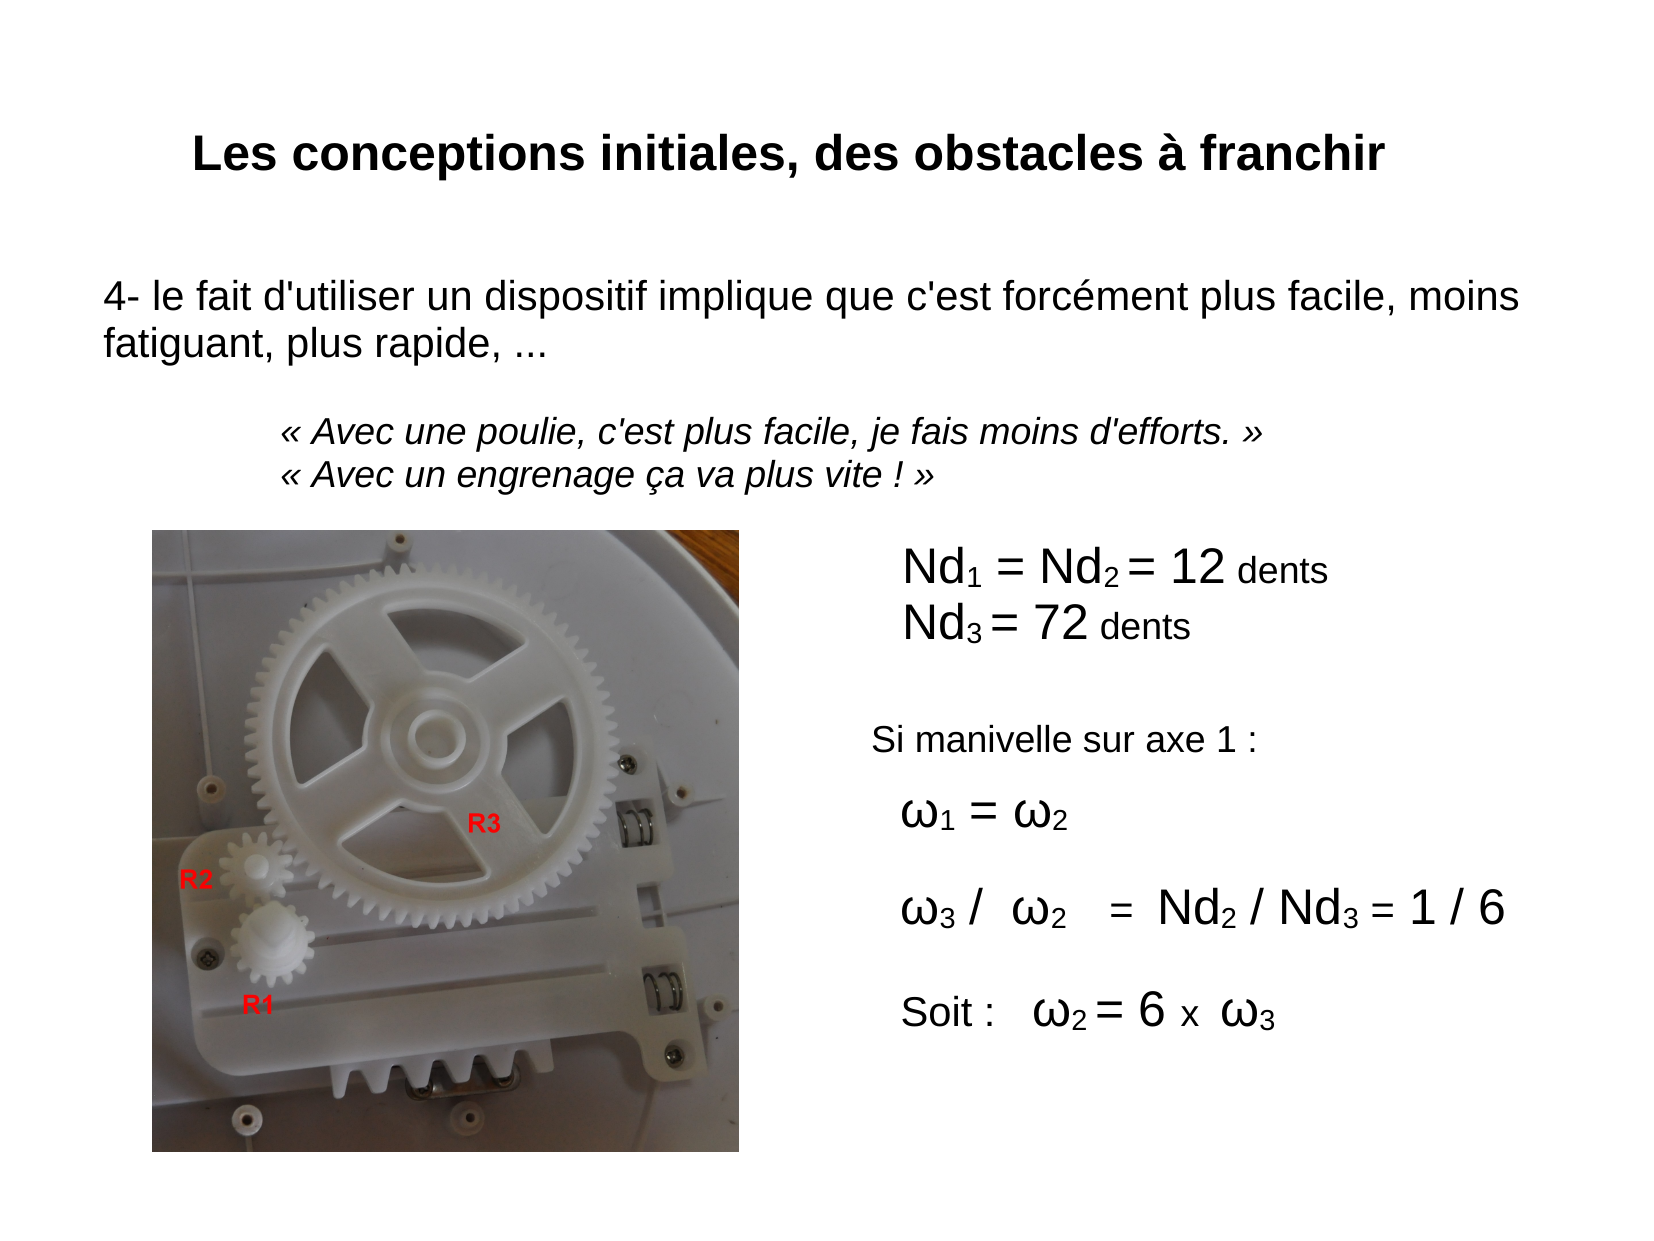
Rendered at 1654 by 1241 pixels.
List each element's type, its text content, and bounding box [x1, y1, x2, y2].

text_box Les conceptions initiales, des obstacles à franchir [177, 118, 1506, 190]
text_box Nd1 = Nd2 = 12 dents Nd3 = 72 dents [887, 531, 1538, 692]
text_box « Avec une poulie, c'est plus facile, je fais moins d'efforts. » « Avec un engrenage ça va plus vite ! » [265, 403, 1536, 503]
text_box ω1 = ω2 ω3 / ω2 = Nd2 / Nd3 = 1 / 6 Soit : ω2 = 6 x ω3 [885, 774, 1565, 1097]
picture [152, 530, 739, 1152]
text_box 4- le fait d'utiliser un dispositif implique que c'est forcément plus facile, moins fatiguant, plus rapide, ... [88, 265, 1565, 375]
text_box Si manivelle sur axe 1 : [856, 710, 1536, 768]
